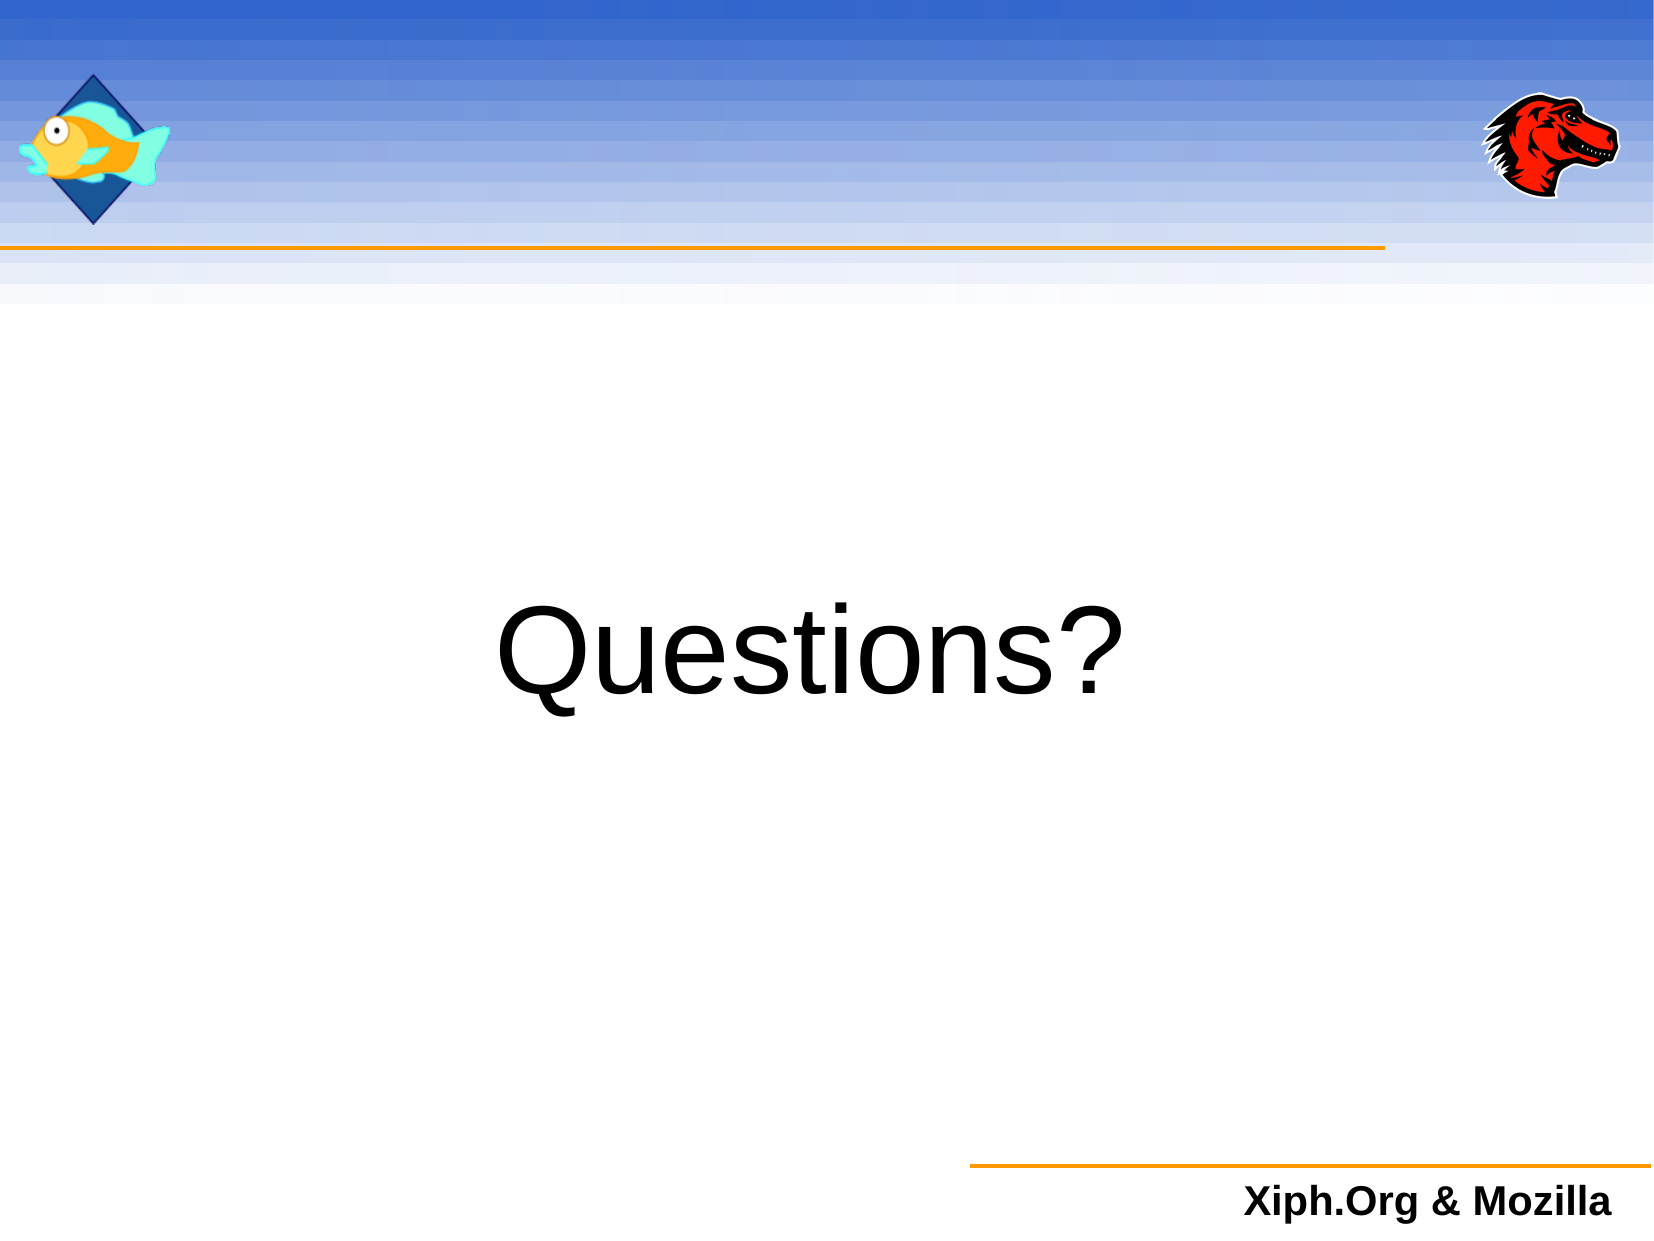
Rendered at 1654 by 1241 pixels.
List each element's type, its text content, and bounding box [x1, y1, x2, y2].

subtitle Questions? [82, 290, 1538, 1010]
picture [0, 0, 1654, 1241]
